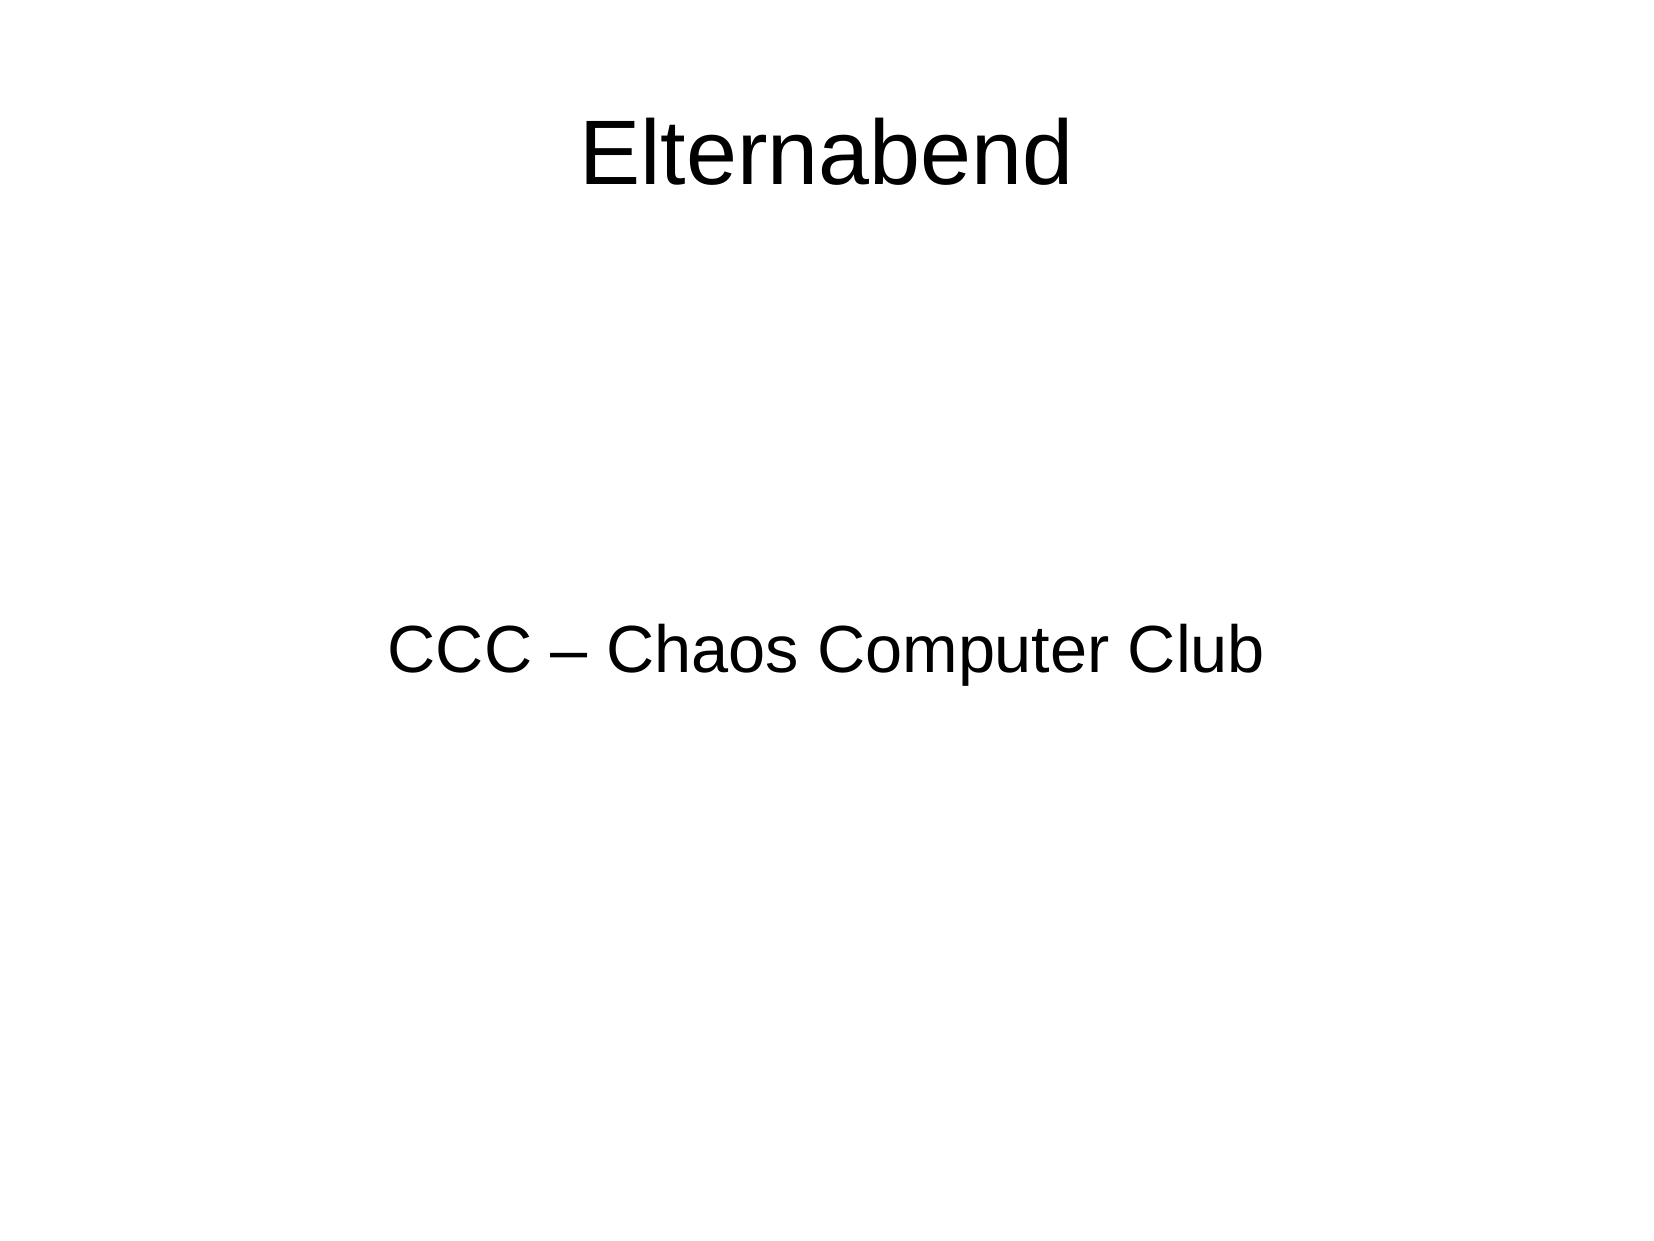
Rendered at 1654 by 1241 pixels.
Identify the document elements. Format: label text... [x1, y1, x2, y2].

subtitle CCC – Chaos Computer Club [82, 290, 1571, 1010]
title Elternabend [82, 49, 1571, 257]
